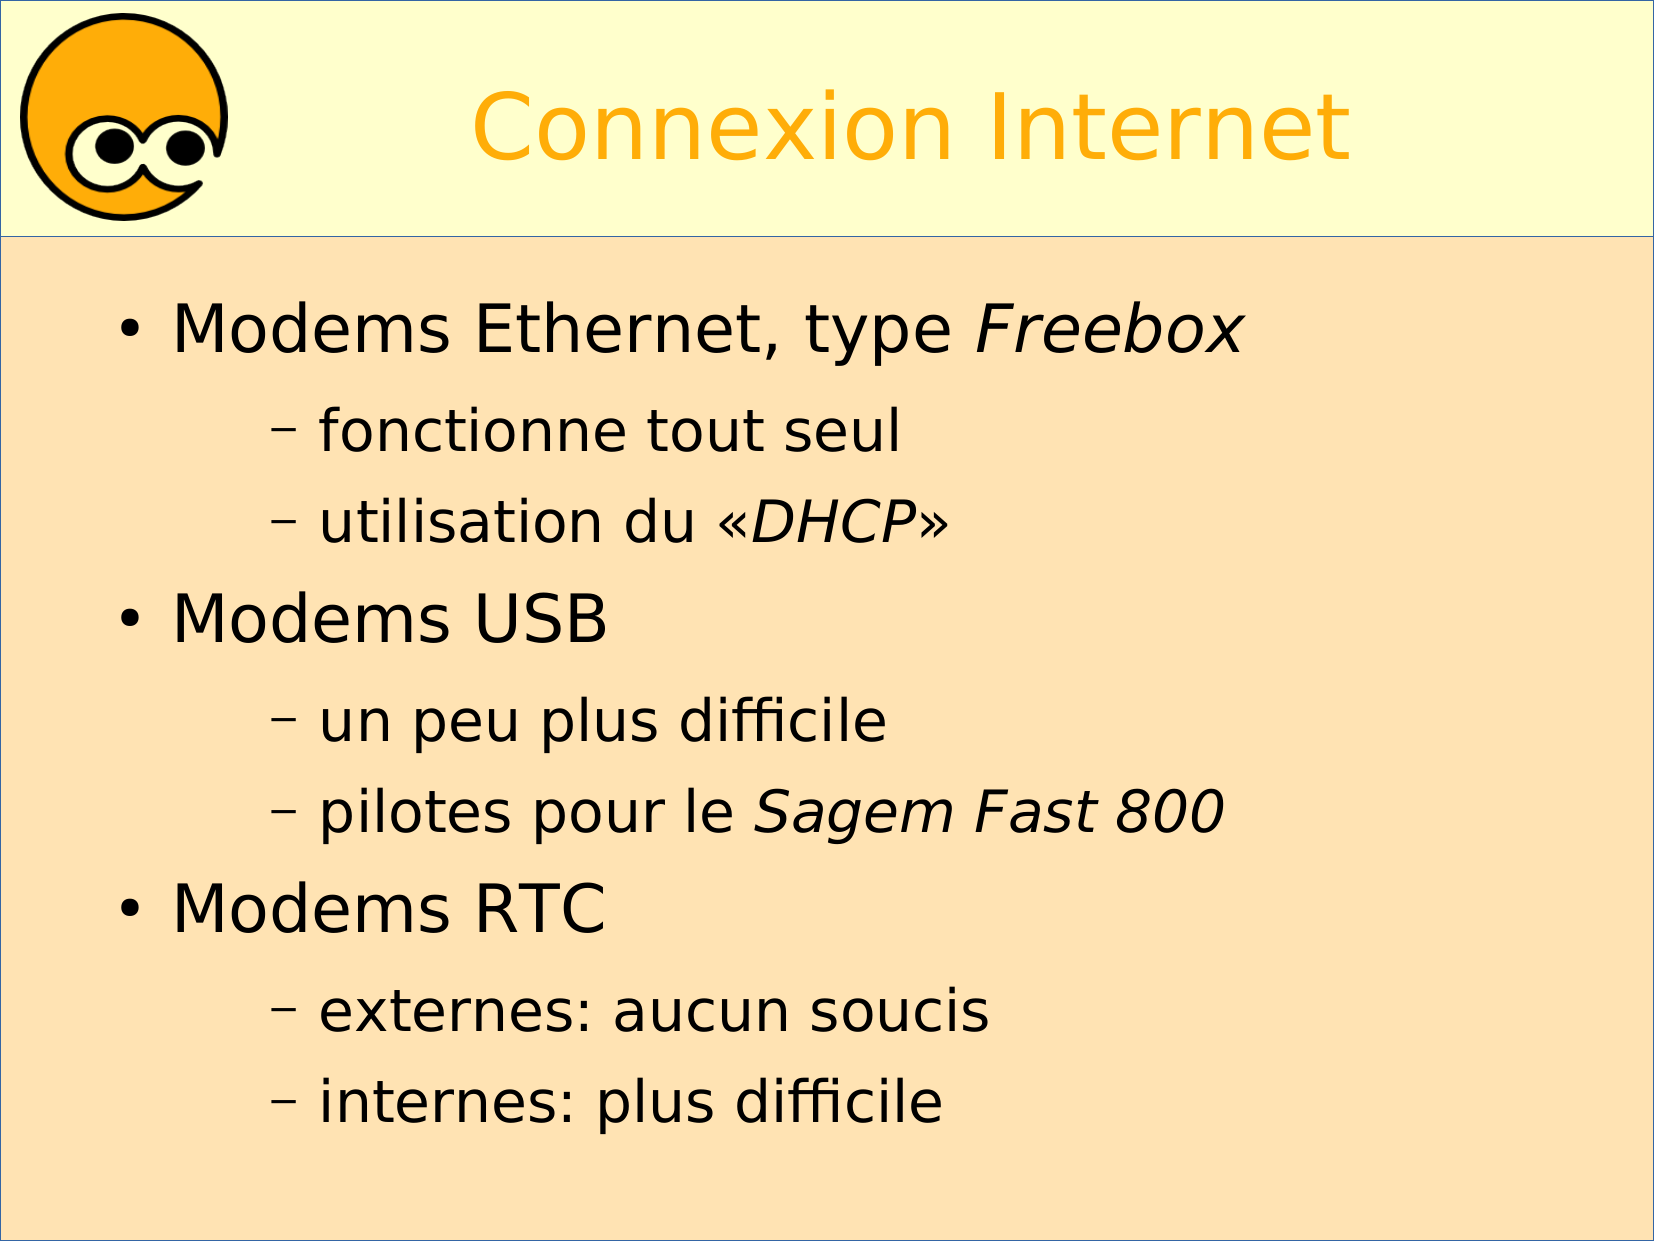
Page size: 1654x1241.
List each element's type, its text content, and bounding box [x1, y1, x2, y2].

picture [20, 13, 228, 221]
list Modems Ethernet, type Freebox fonctionne tout seul utilisation du «DHCP» Modems USB un peu plus difficile pilotes pour le Sagem Fast 800 Modems RTC externes: aucun soucis internes: plus difficile [82, 290, 1571, 1137]
title Connexion Internet [252, 49, 1571, 207]
